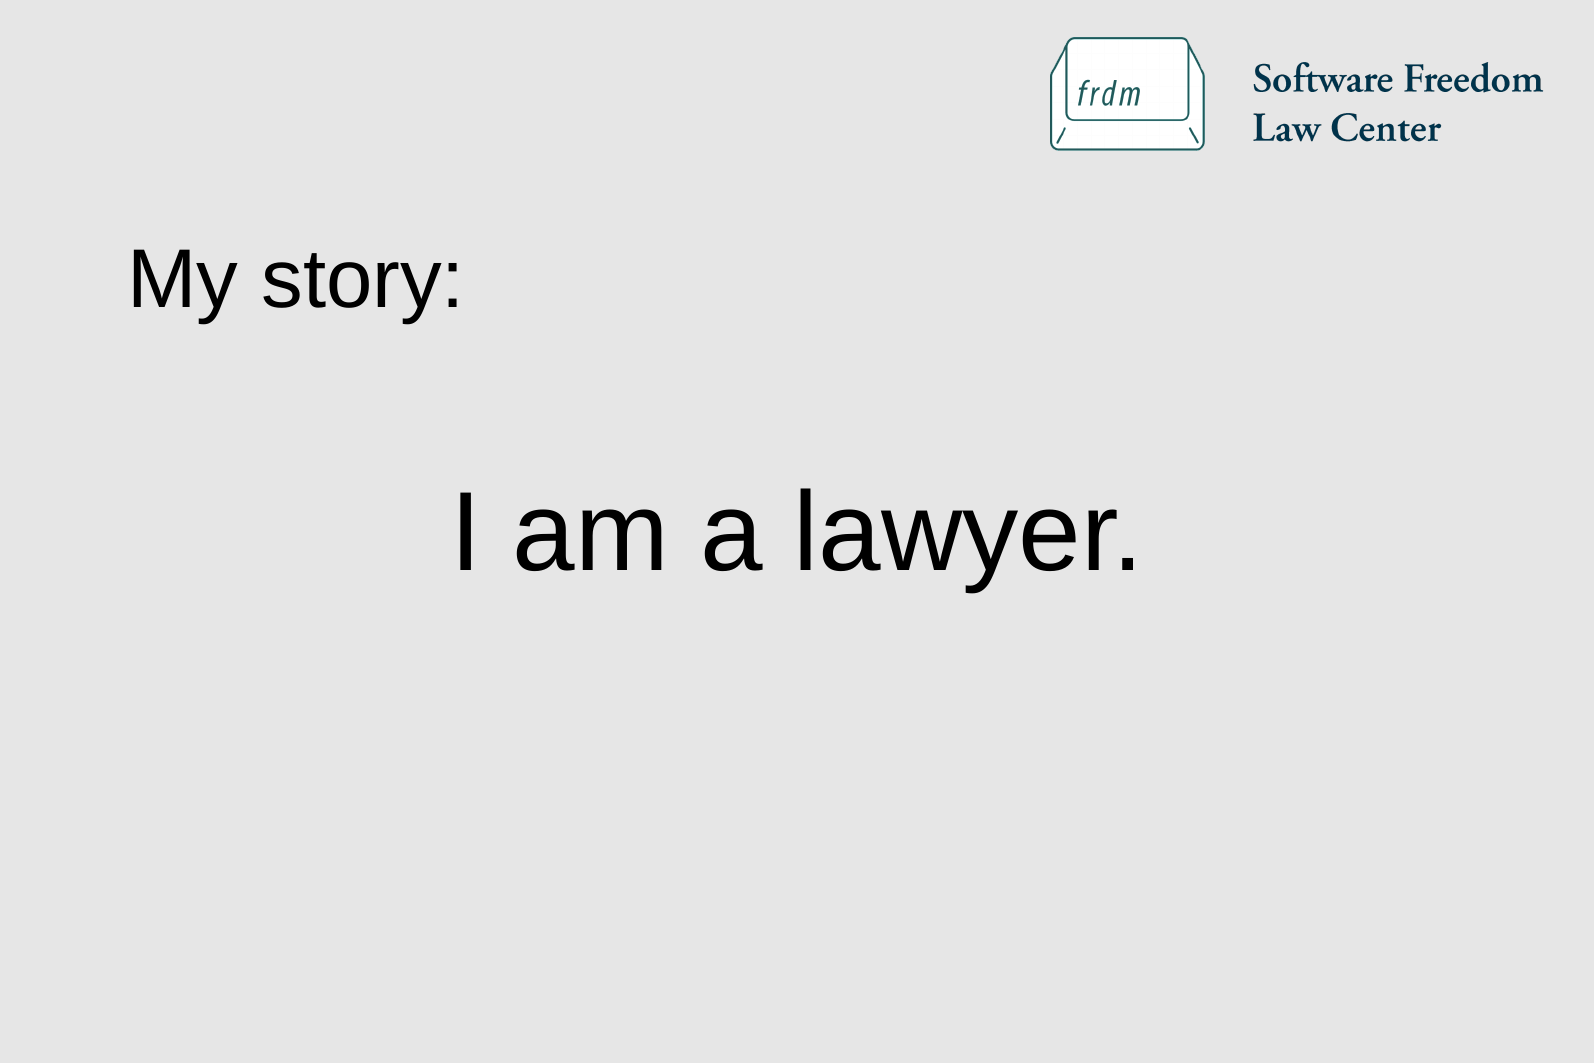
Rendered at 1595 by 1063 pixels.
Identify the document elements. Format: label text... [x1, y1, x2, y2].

title I am a lawyer. [79, 450, 1515, 613]
text_box My story: [112, 225, 713, 333]
picture [1050, 37, 1544, 152]
